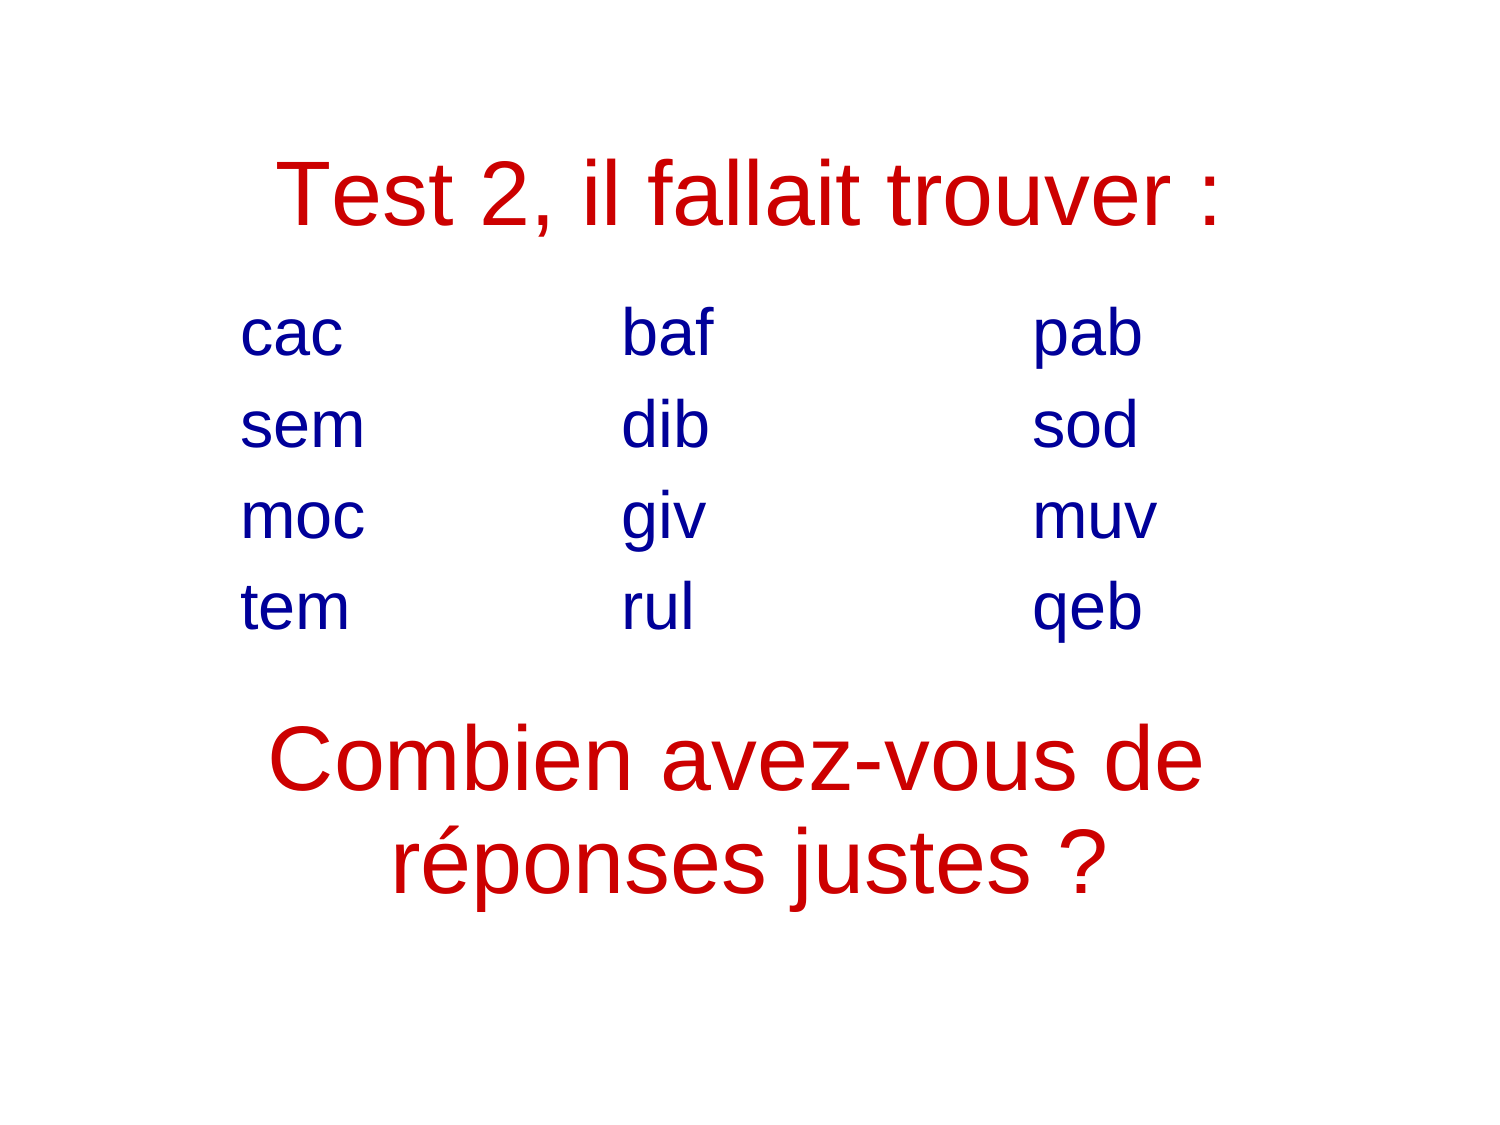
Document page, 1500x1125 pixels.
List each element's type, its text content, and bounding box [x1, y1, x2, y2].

text_box Combien avez-vous de réponses justes ? [0, 699, 1500, 921]
text_box baf dib giv rul [607, 287, 842, 652]
title Test 2, il fallait trouver : [112, 99, 1388, 288]
text_box pab sod muv qeb [1017, 287, 1286, 652]
list cac sem moc tem [225, 287, 491, 673]
